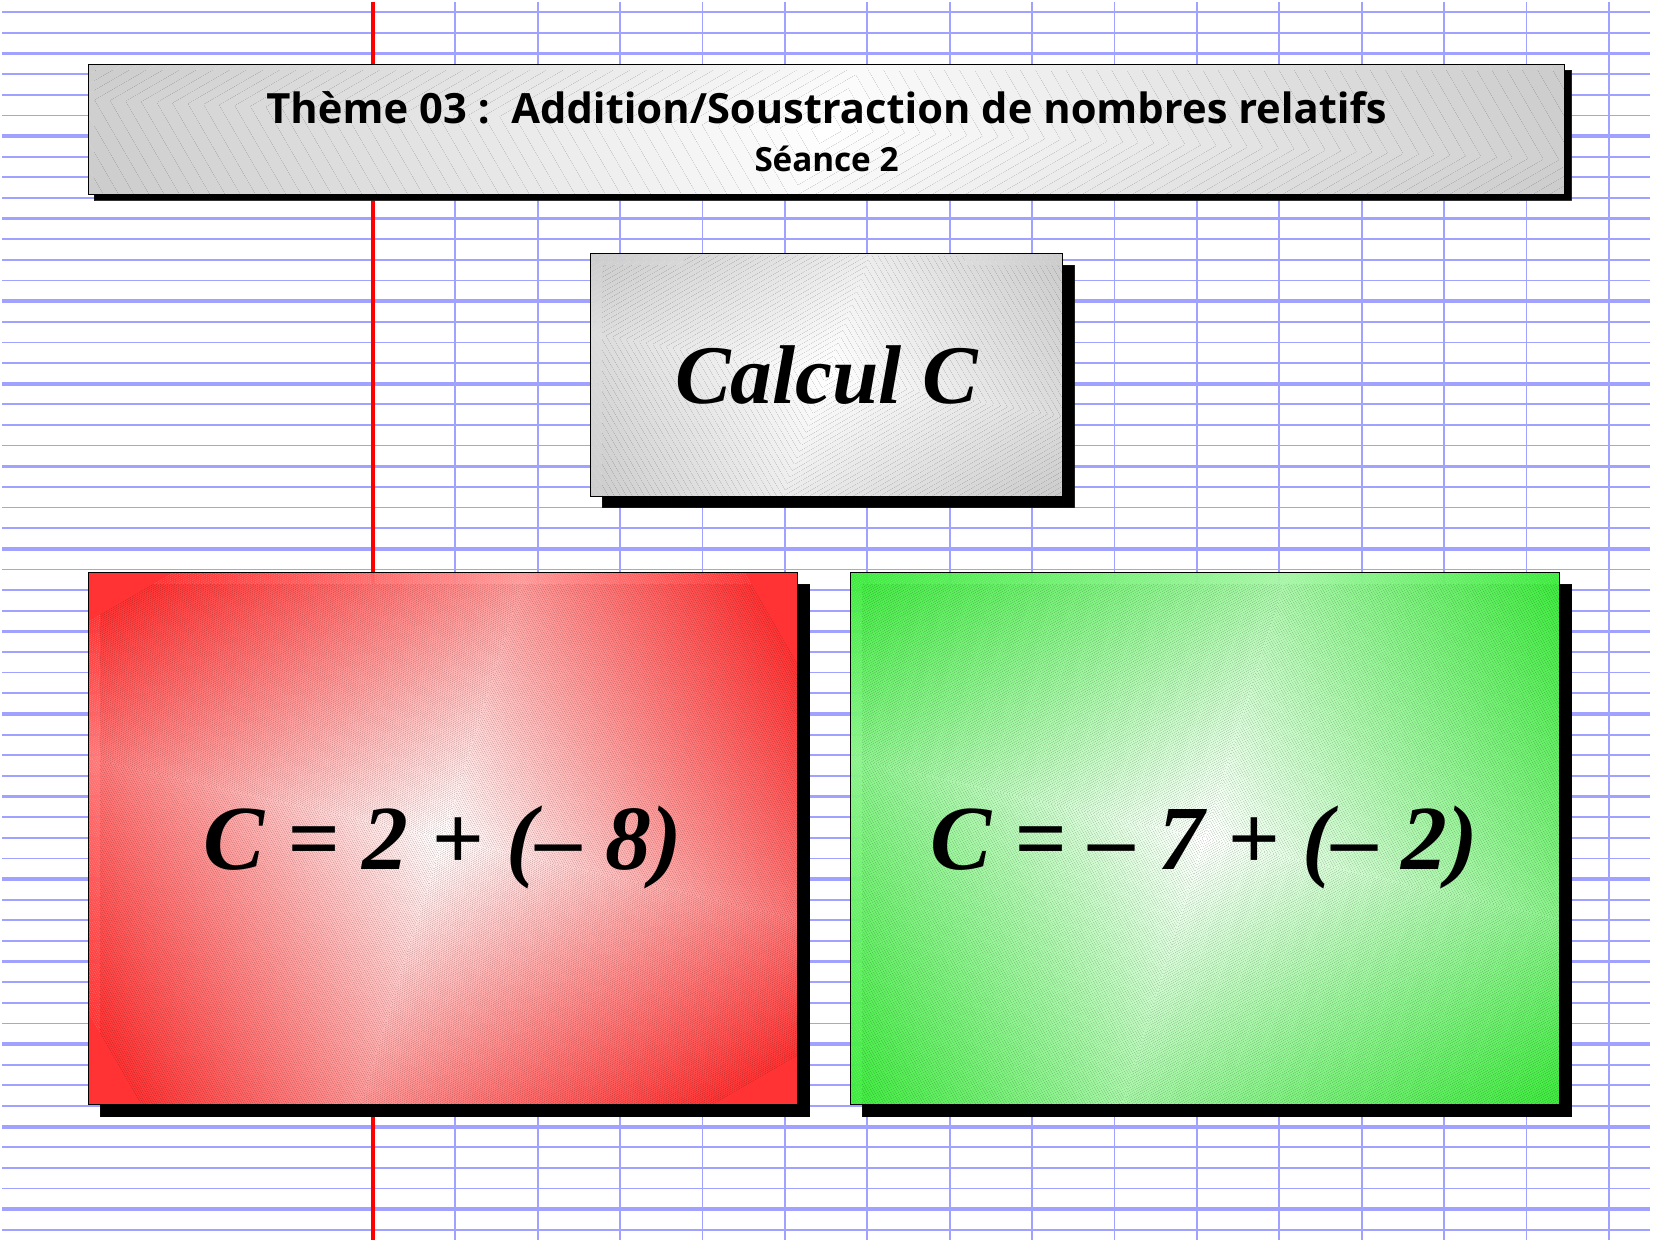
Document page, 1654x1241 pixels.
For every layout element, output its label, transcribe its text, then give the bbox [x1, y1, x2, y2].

text_box C = 2 + (– 8) [88, 572, 798, 1105]
text_box Calcul C [590, 253, 1063, 497]
text_box C = – 7 + (– 2) [850, 572, 1560, 1105]
text_box Thème 03 : Addition/Soustraction de nombres relatifs Séance 2 [88, 64, 1565, 195]
picture [0, 0, 1654, 1241]
